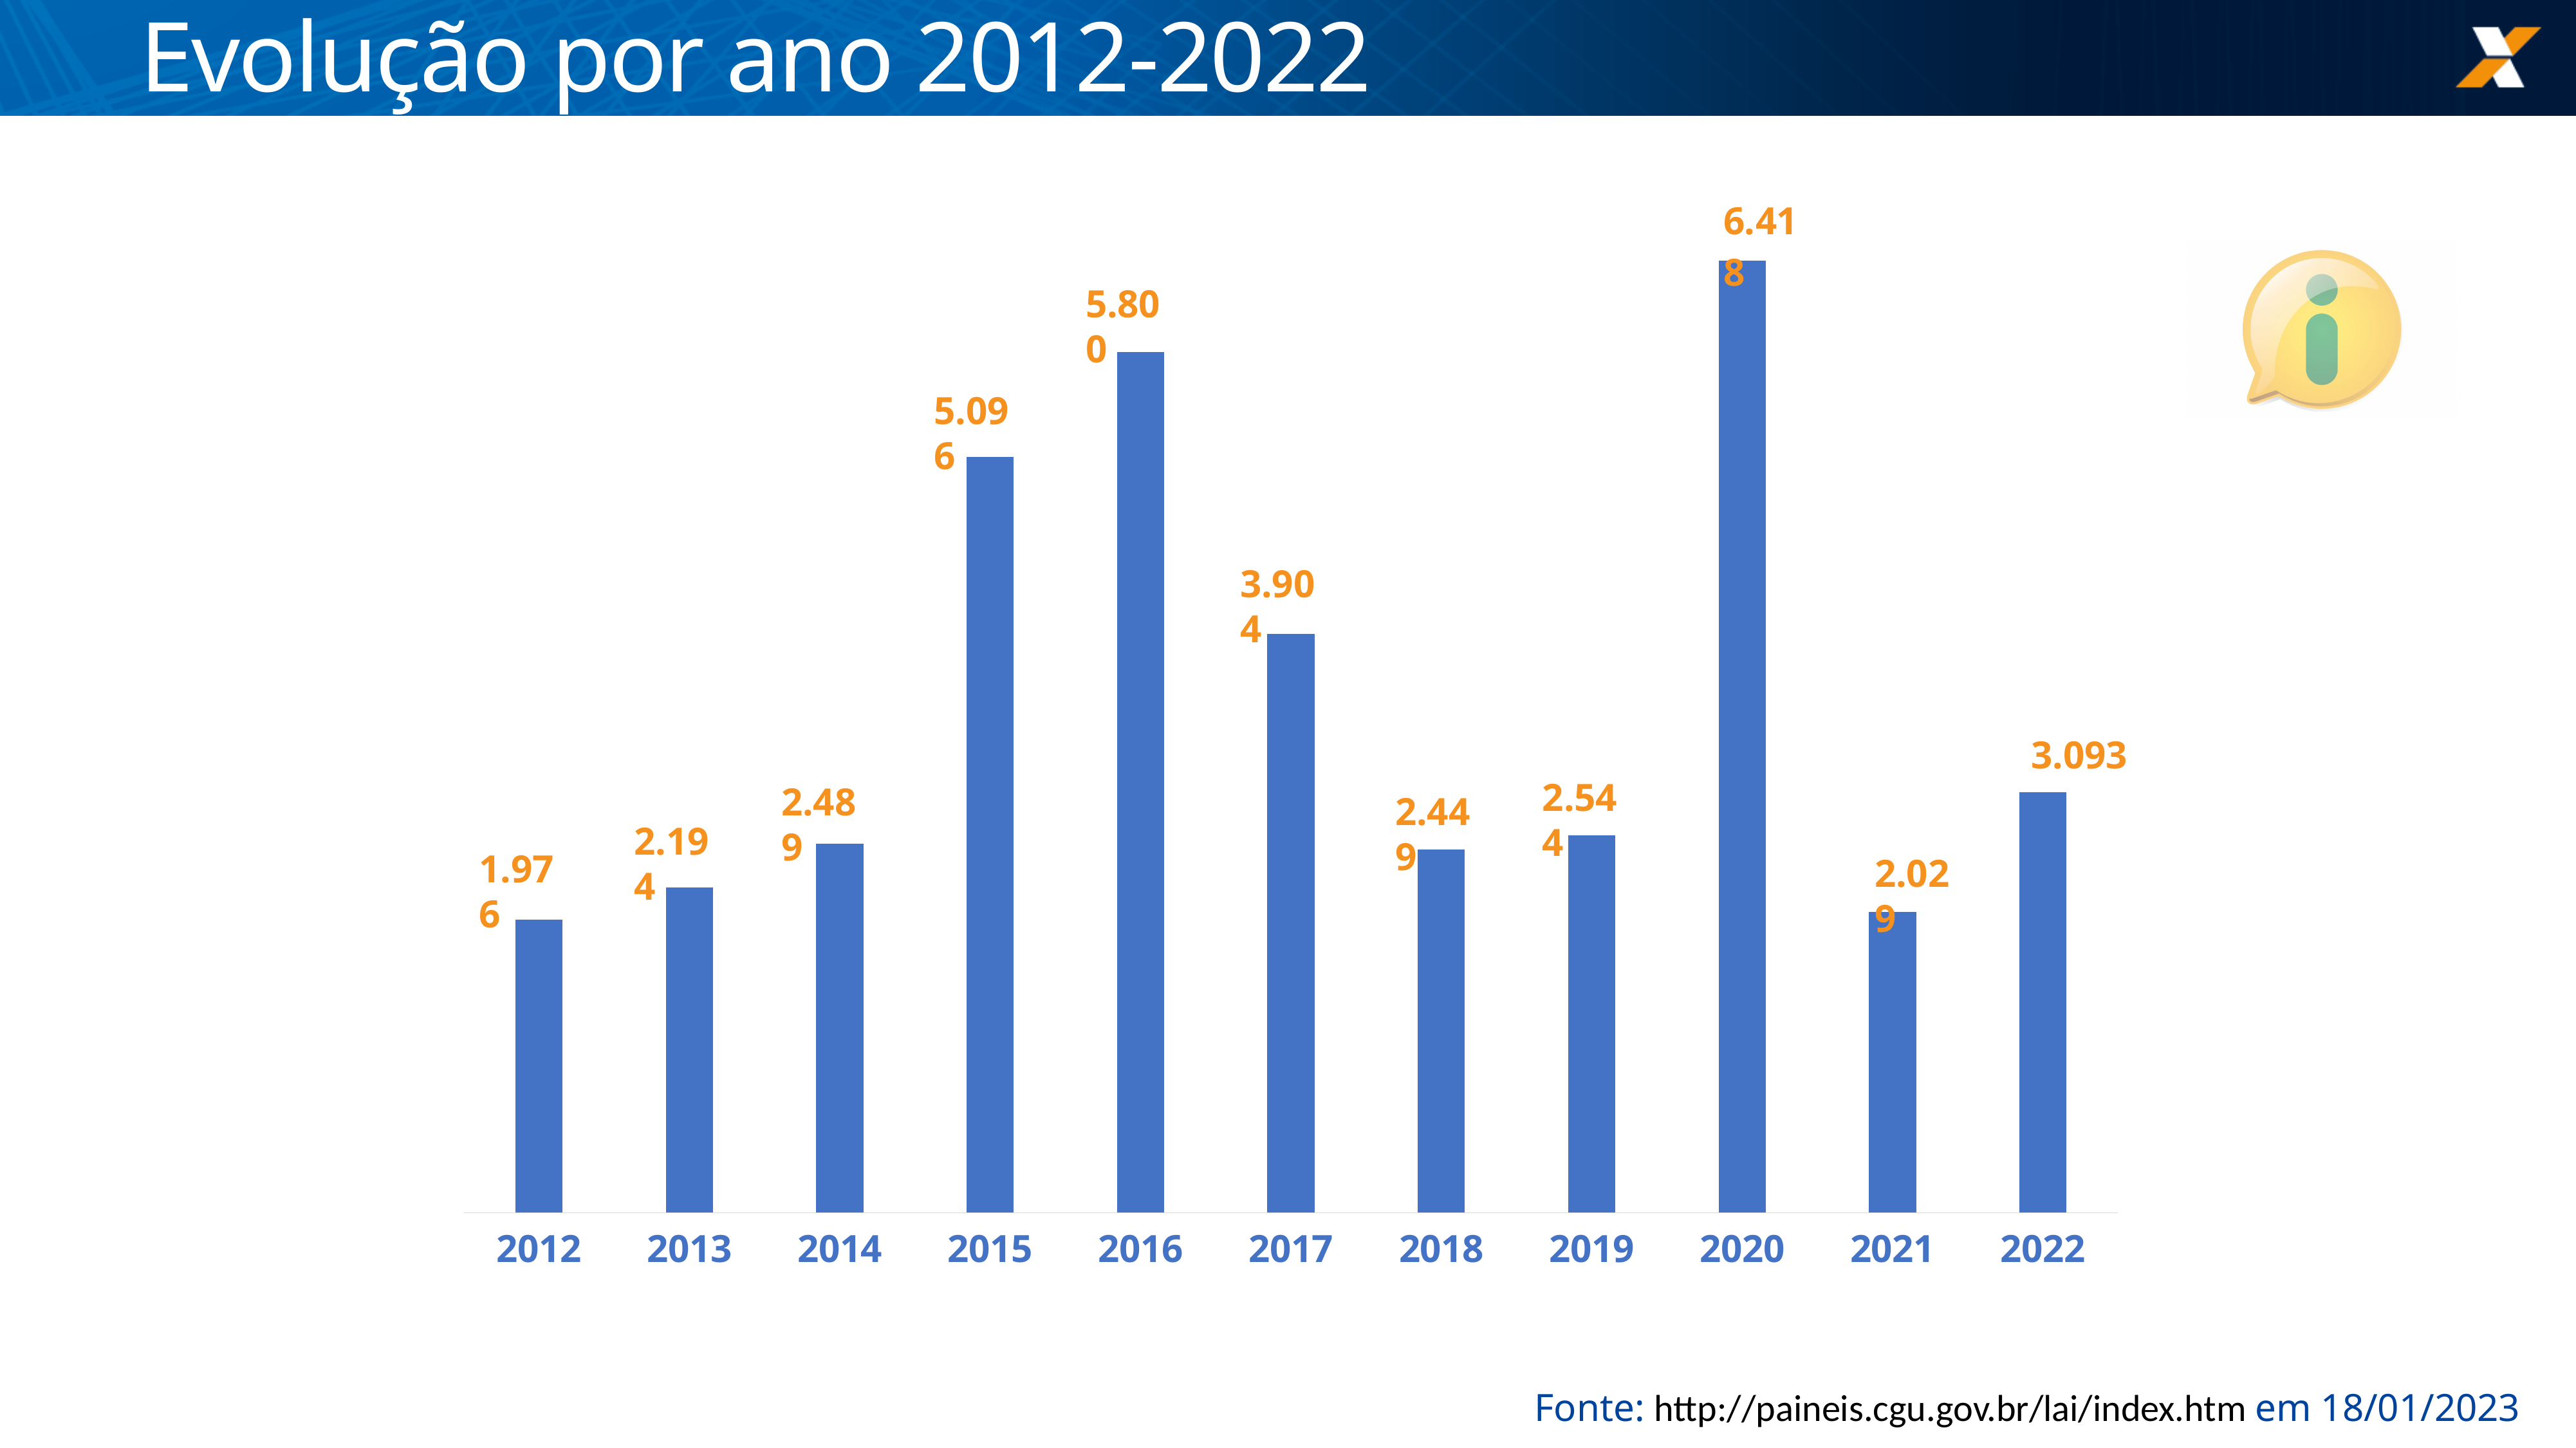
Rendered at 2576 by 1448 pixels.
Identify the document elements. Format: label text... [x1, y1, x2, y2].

text_box 2.489 [772, 773, 887, 829]
text_box Fonte: http://paineis.cgu.gov.br/lai/index.htm em 18/01/2023 [1524, 1378, 2576, 1434]
text_box 2.544 [1532, 768, 1648, 824]
picture [2185, 240, 2456, 421]
text_box Evolução por ano 2012-2022 [130, 0, 2022, 113]
chart [429, 151, 2153, 1297]
text_box 2.449 [1385, 783, 1501, 839]
text_box 2.194 [624, 812, 740, 868]
text_box 1.976 [469, 840, 585, 896]
text_box 5.096 [924, 382, 1039, 438]
text_box 5.800 [1076, 275, 1191, 331]
text_box 2.029 [1865, 844, 1980, 900]
text_box 3.904 [1230, 555, 1346, 611]
